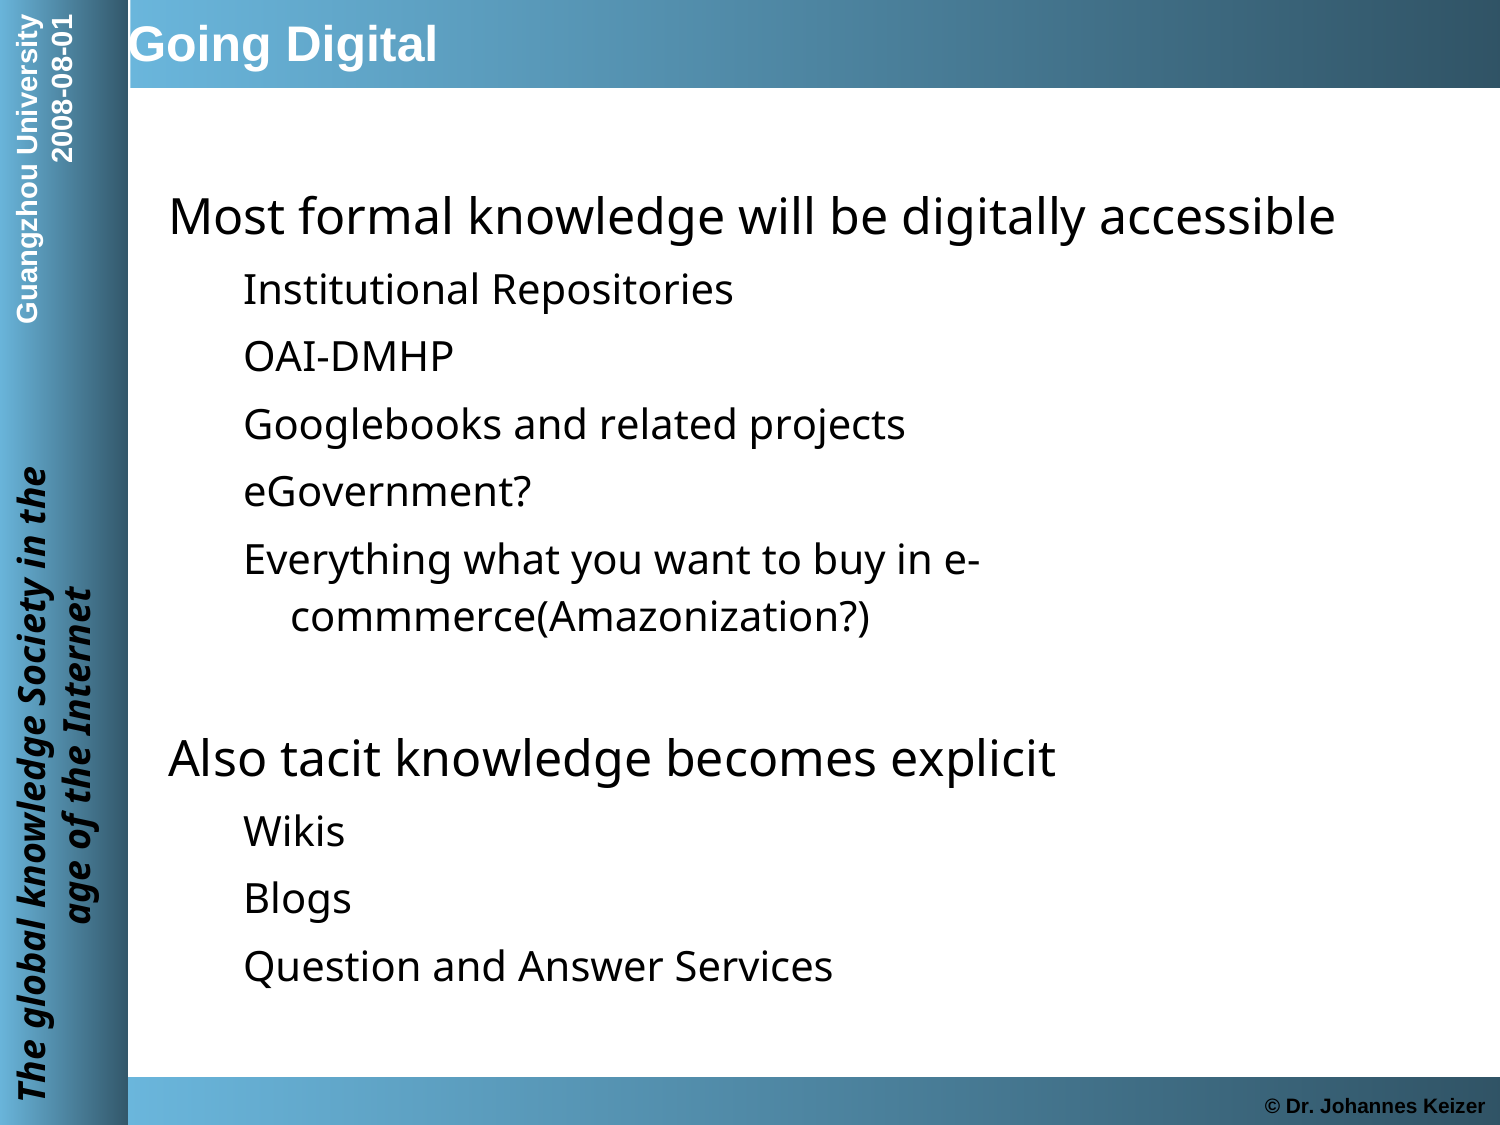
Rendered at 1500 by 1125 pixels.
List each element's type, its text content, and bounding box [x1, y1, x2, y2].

title Going Digital [112, 0, 1500, 88]
list Most formal knowledge will be digitally accessible Institutional Repositories OAI-DMHP Googlebooks and related projects eGovernment? Everything what you want to buy in e-commmerce(Amazonization?) Also tacit knowledge becomes explicit Wikis Blogs Question and Answer Services [153, 173, 1500, 963]
